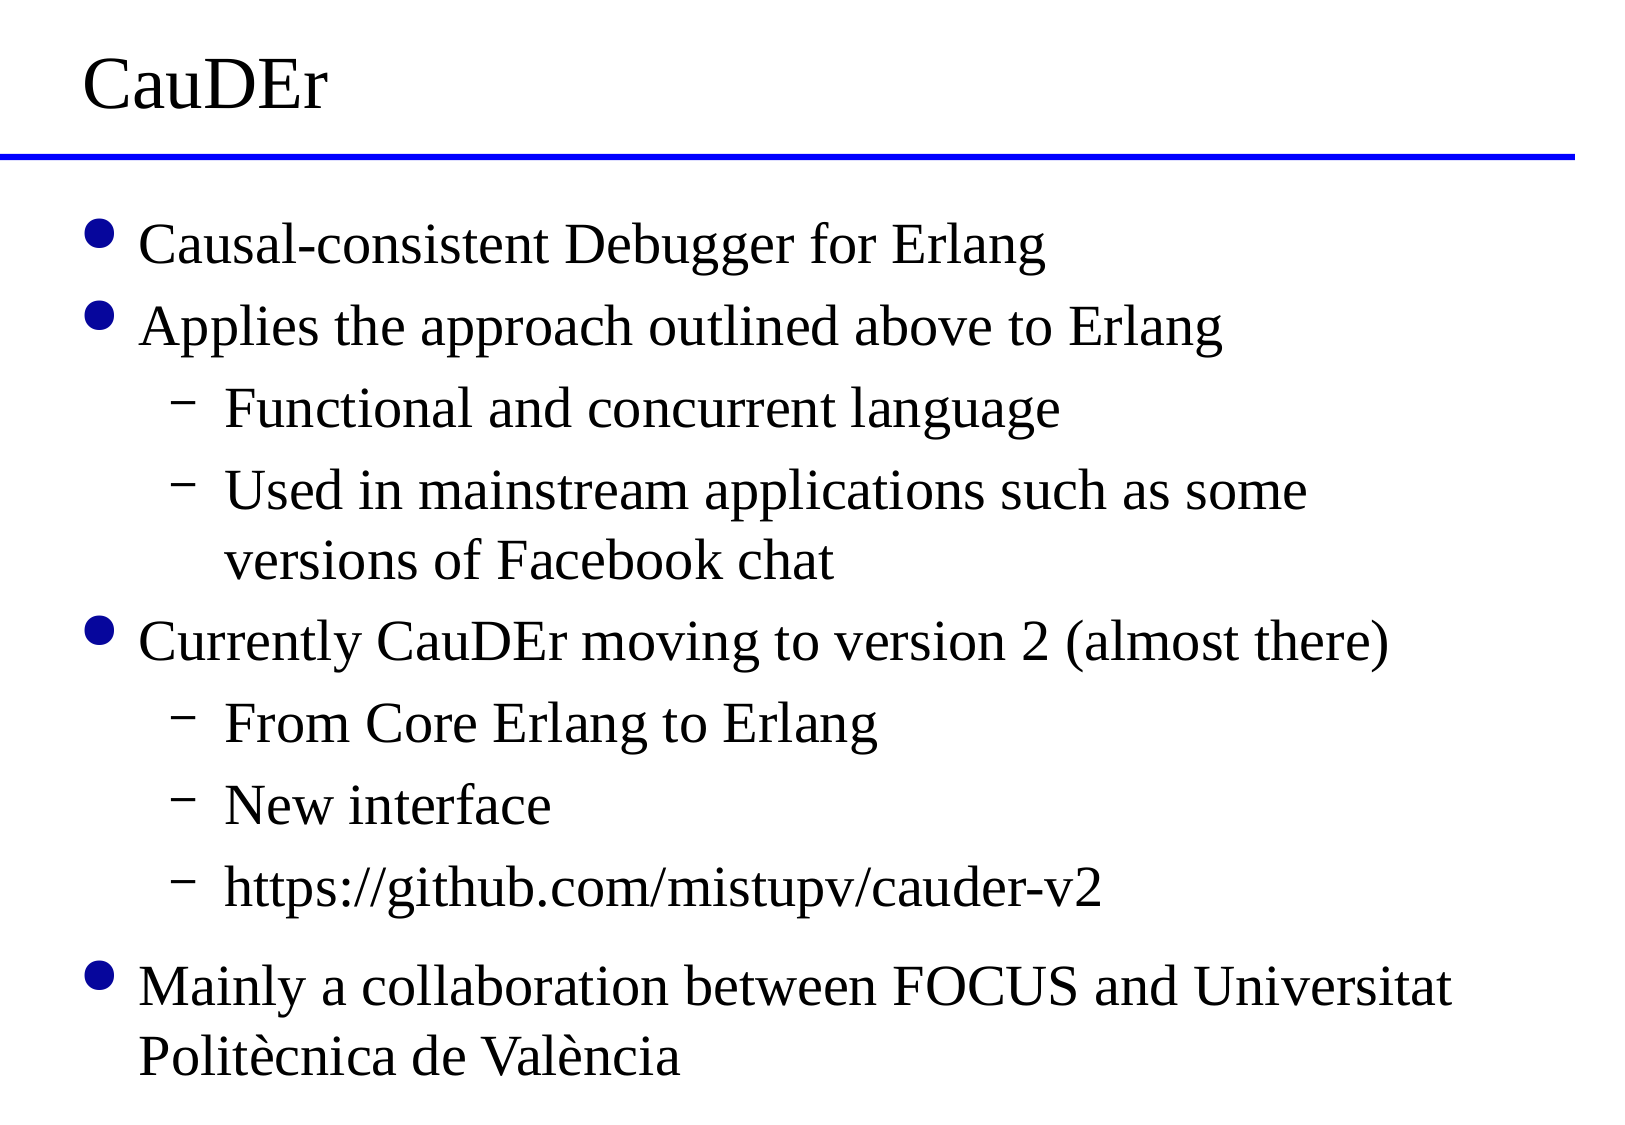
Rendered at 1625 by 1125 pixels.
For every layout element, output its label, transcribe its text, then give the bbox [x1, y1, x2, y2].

title CauDEr [67, 27, 1544, 131]
list Causal-consistent Debugger for Erlang Applies the approach outlined above to Erlang Functional and concurrent language Used in mainstream applications such as some versions of Facebook chat Currently CauDEr moving to version 2 (almost there) From Core Erlang to Erlang New interface https://github.com/mistupv/cauder-v2 Mainly a collaboration between FOCUS and Universitat Politècnica de València [67, 198, 1478, 1061]
